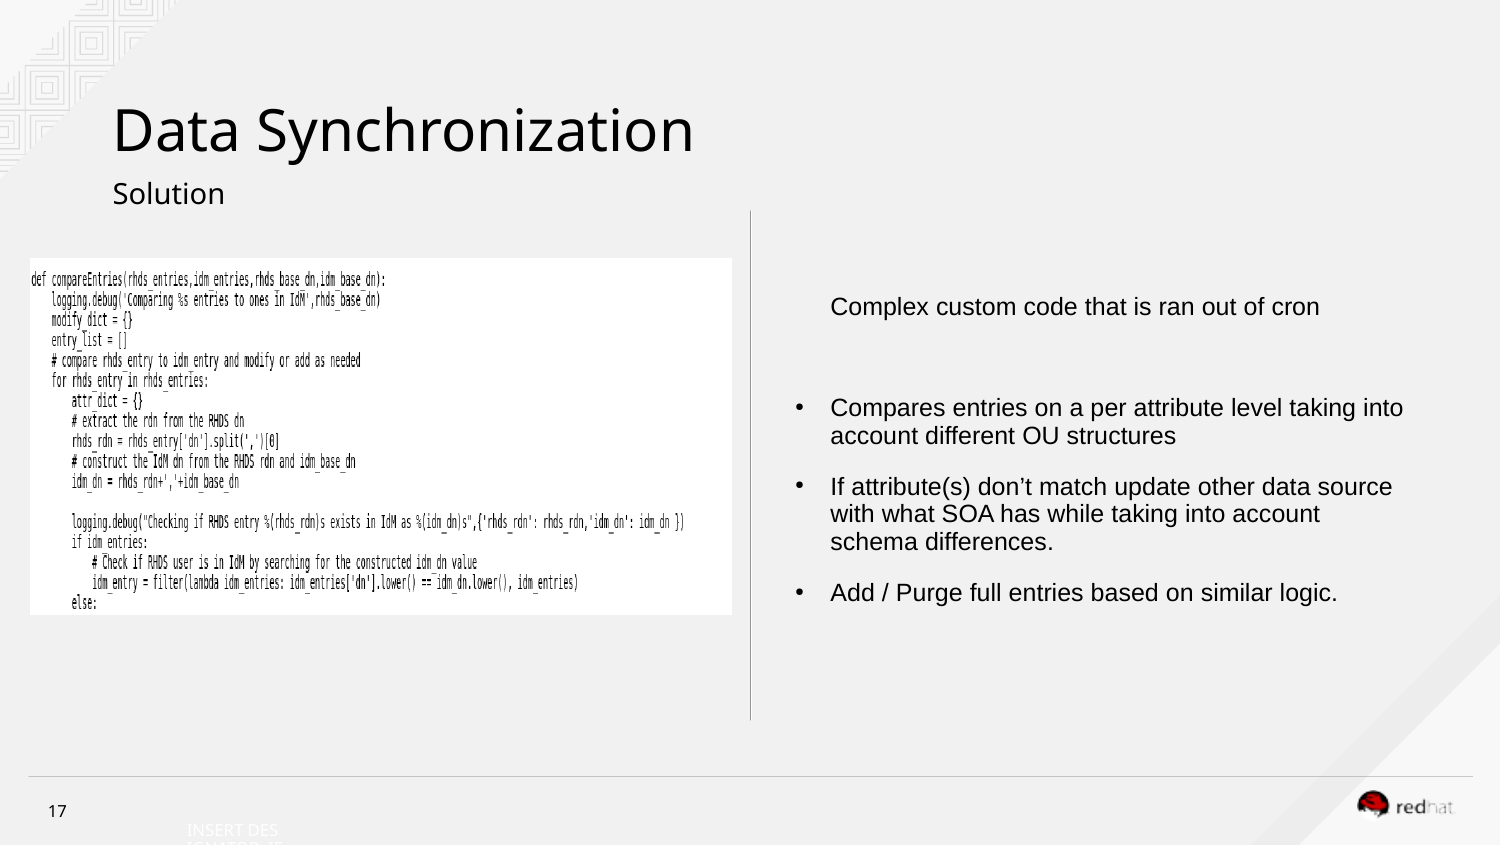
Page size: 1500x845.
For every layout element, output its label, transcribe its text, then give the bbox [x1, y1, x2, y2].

text_box Solution [112, 173, 1388, 259]
title Data Synchronization [112, 0, 1388, 169]
text_box Complex custom code that is ran out of cron Compares entries on a per attribute level taking into account different OU structures If attribute(s) don’t match update other data source with what SOA has while taking into account schema differences. Add / Purge full entries based on similar logic. [795, 292, 1411, 613]
picture [0, 0, 1500, 845]
